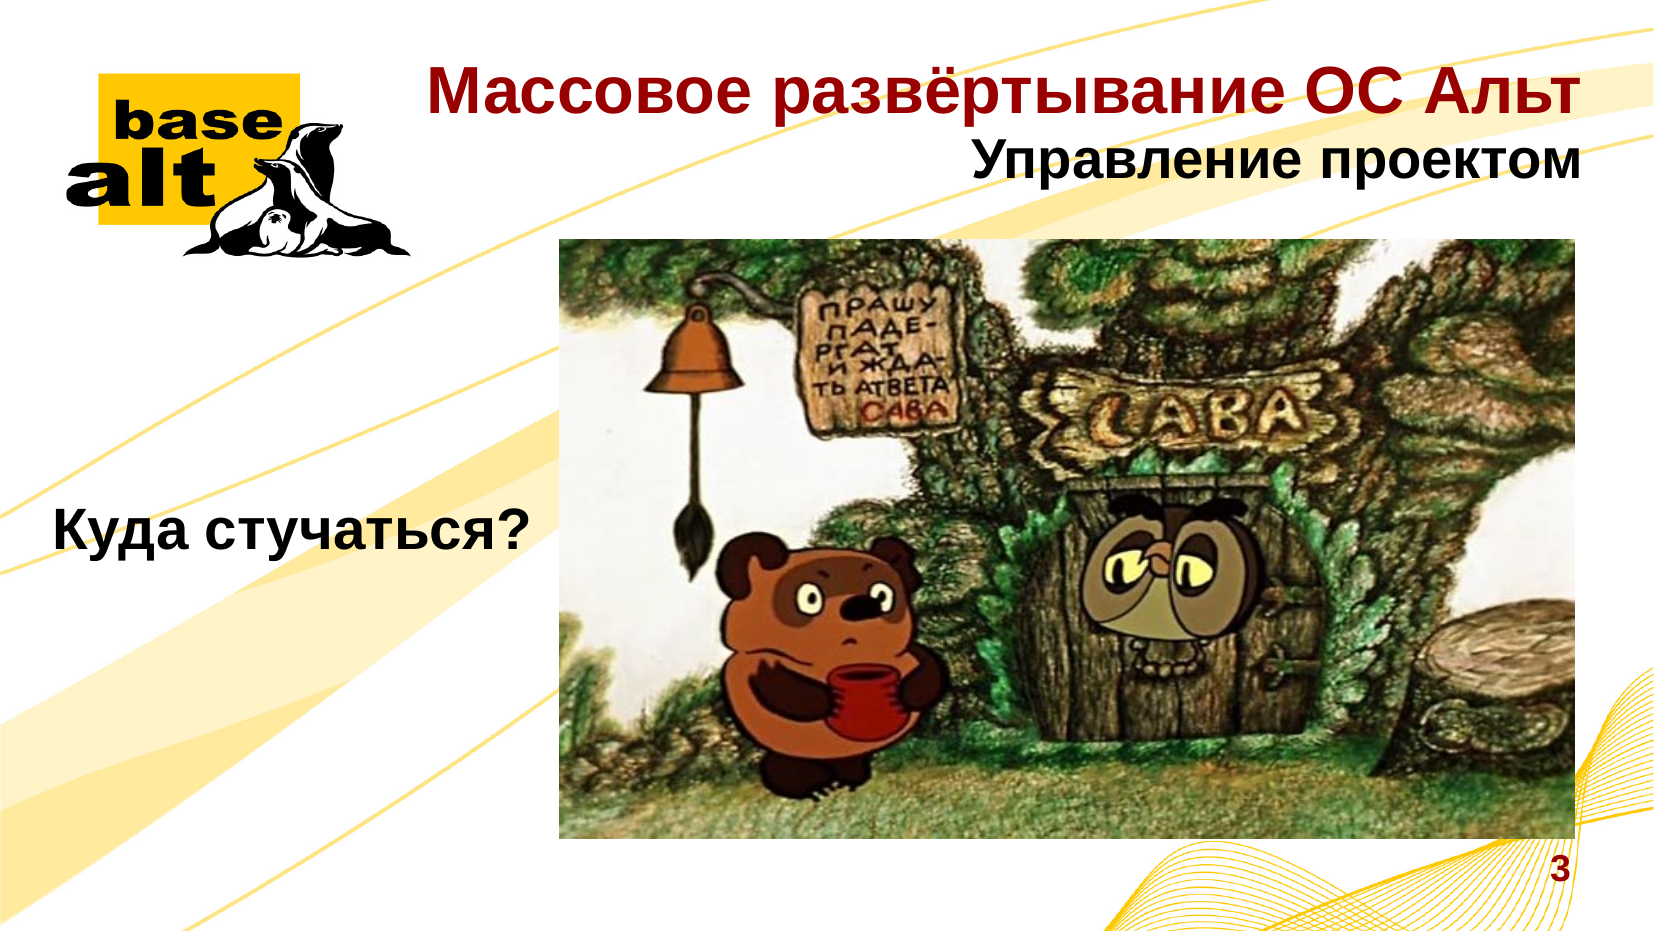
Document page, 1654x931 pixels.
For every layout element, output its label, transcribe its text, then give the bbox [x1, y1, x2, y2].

picture [0, 0, 1654, 931]
title Массовое развёртывание ОС Альт Управление проектом [372, 39, 1583, 204]
text_box Куда стучаться? [23, 456, 562, 590]
